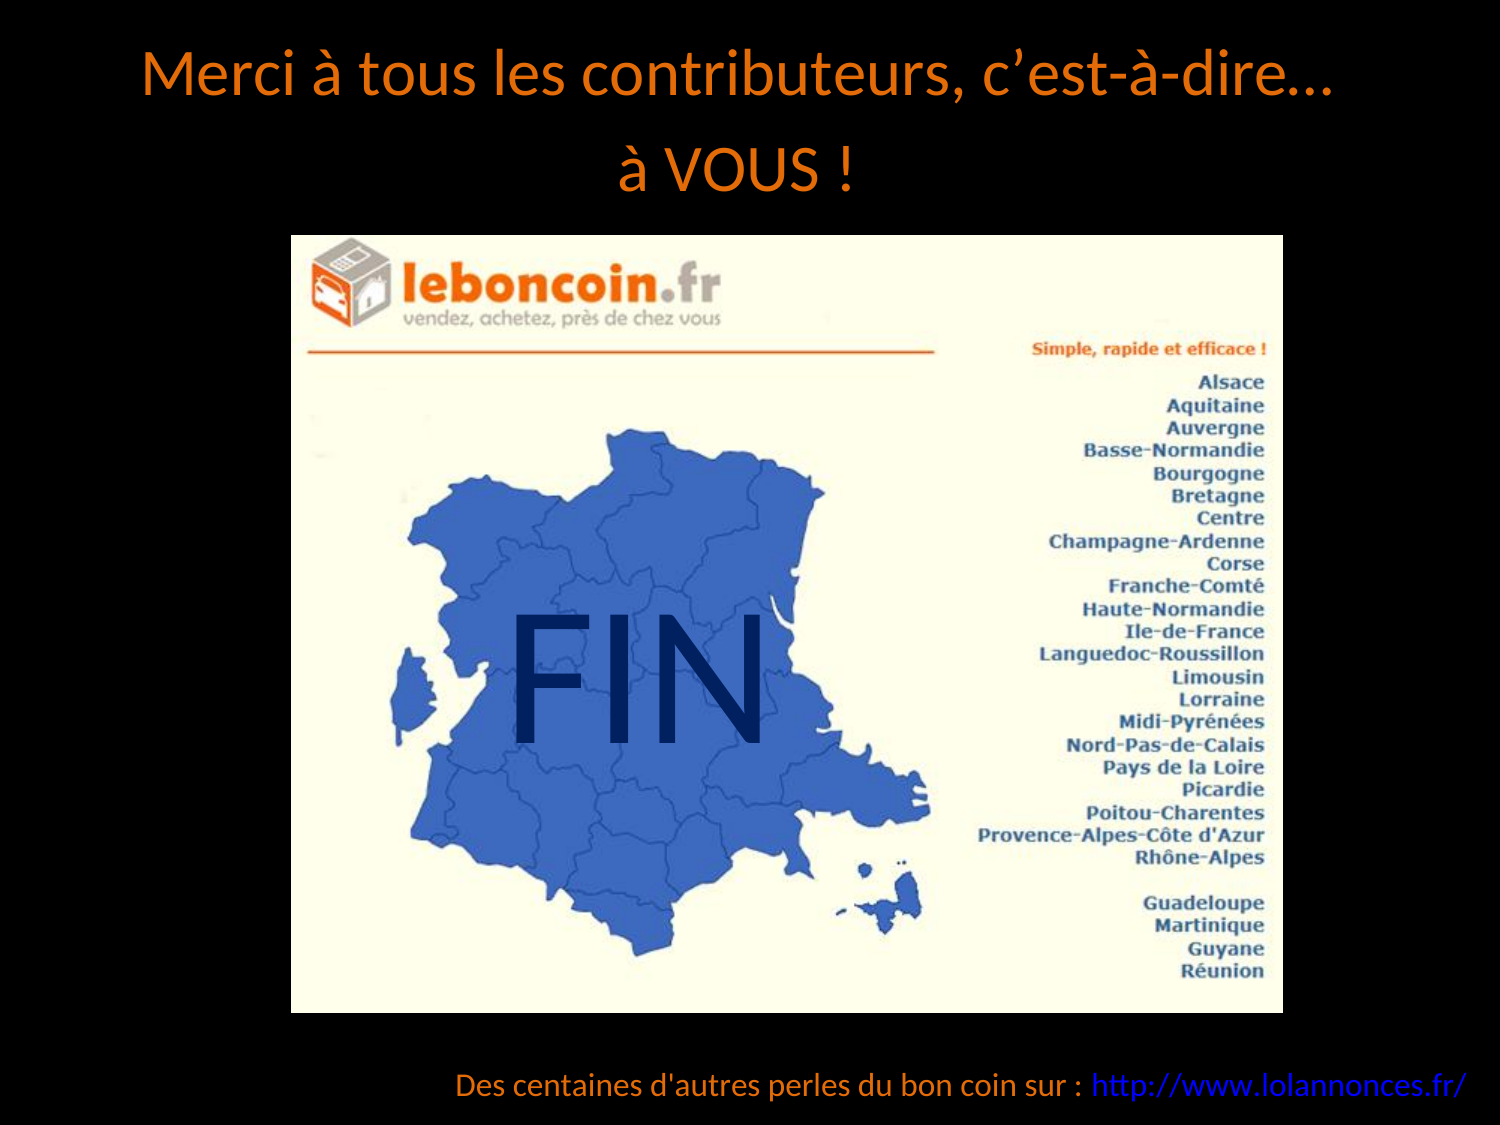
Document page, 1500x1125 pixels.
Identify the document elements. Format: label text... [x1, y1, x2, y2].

text_box Des centaines d'autres perles du bon coin sur : http://www.lolannonces.fr/ [420, 1055, 1500, 1121]
list Merci à tous les contributeurs, c’est-à-dire… à VOUS ! [62, 20, 1413, 236]
text_box FIN [421, 536, 857, 824]
picture [291, 235, 1283, 1013]
